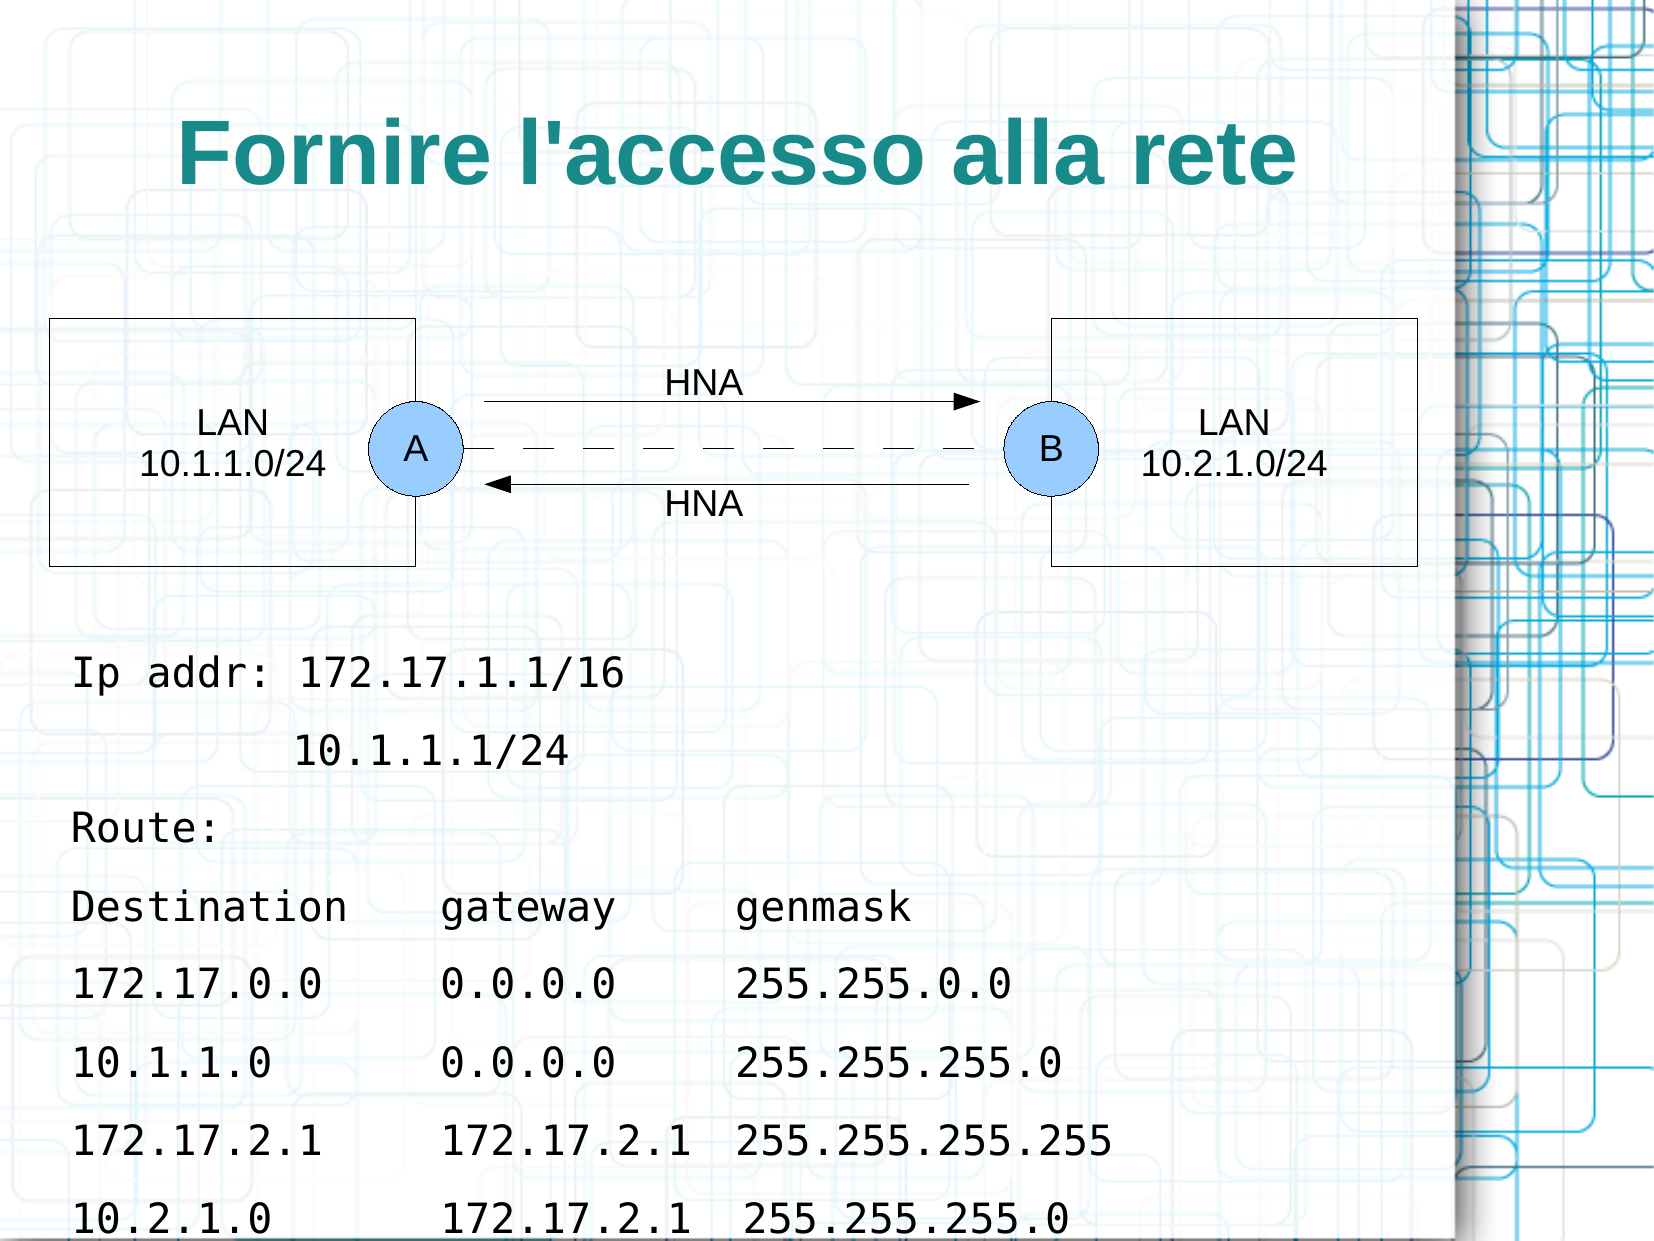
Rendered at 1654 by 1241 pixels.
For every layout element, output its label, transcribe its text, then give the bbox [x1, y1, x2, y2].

list Ip addr: 172.17.1.1/16 10.1.1.1/24 Route: Destination gateway genmask 172.17.0.0 0.0.0.0 255.255.0.0 10.1.1.0 0.0.0.0 255.255.255.0 172.17.2.1 172.17.2.1 255.255.255.255 10.2.1.0 172.17.2.1 255.255.255.0 [70, 648, 1406, 1241]
title Fornire l'accesso alla rete [59, 49, 1418, 257]
text_box HNA [649, 474, 804, 532]
picture [0, 0, 1654, 1241]
text_box LAN 10.1.1.0/24 [49, 318, 416, 567]
text_box B [1003, 401, 1099, 497]
text_box HNA [649, 354, 804, 412]
text_box A [368, 401, 464, 497]
text_box LAN 10.2.1.0/24 [1051, 318, 1418, 567]
